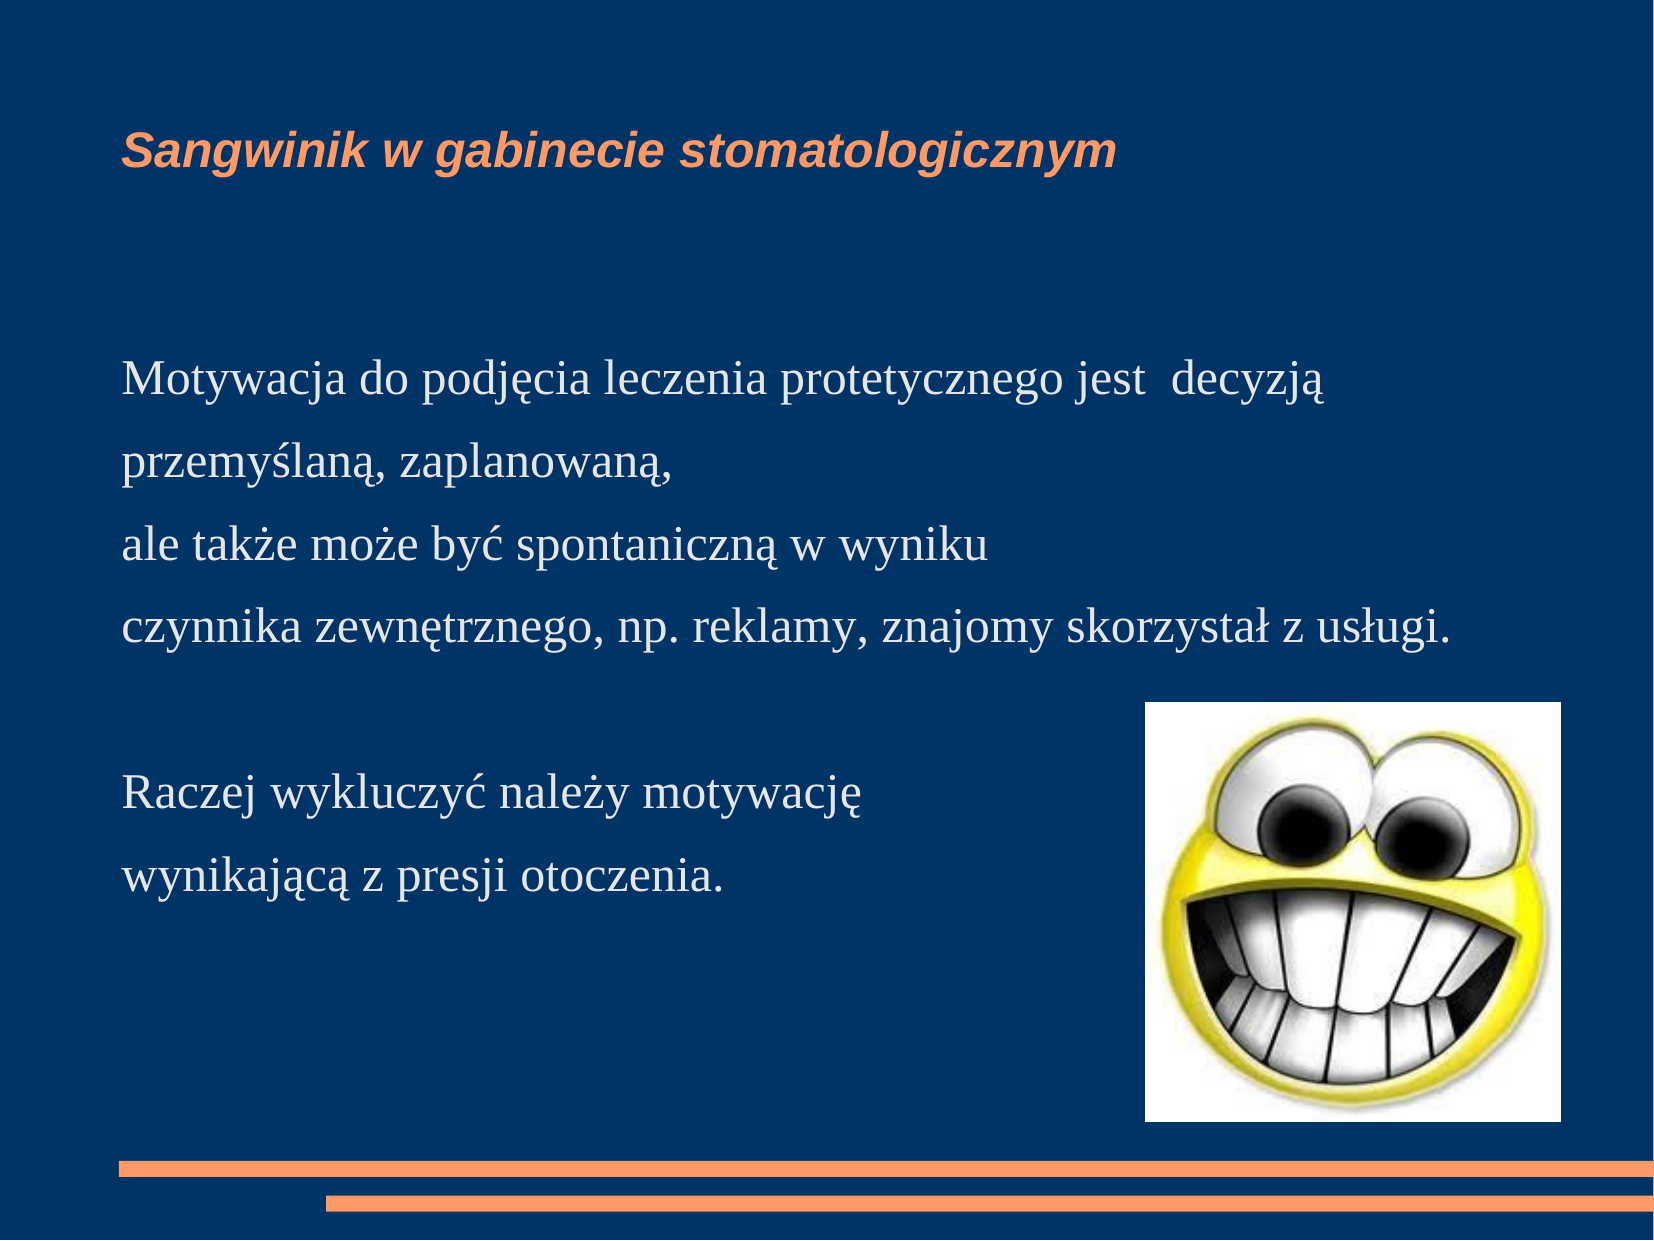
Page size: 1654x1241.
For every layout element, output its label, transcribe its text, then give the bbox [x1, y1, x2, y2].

list Motywacja do podjęcia leczenia protetycznego jest decyzją przemyślaną, zaplanowaną, ale także może być spontaniczną w wyniku czynnika zewnętrznego, np. reklamy, znajomy skorzystał z usługi. Raczej wykluczyć należy motywację wynikającą z presji otoczenia. [121, 322, 1561, 1132]
picture [1145, 702, 1561, 1123]
title Sangwinik w gabinecie stomatologicznym [121, 46, 1534, 254]
